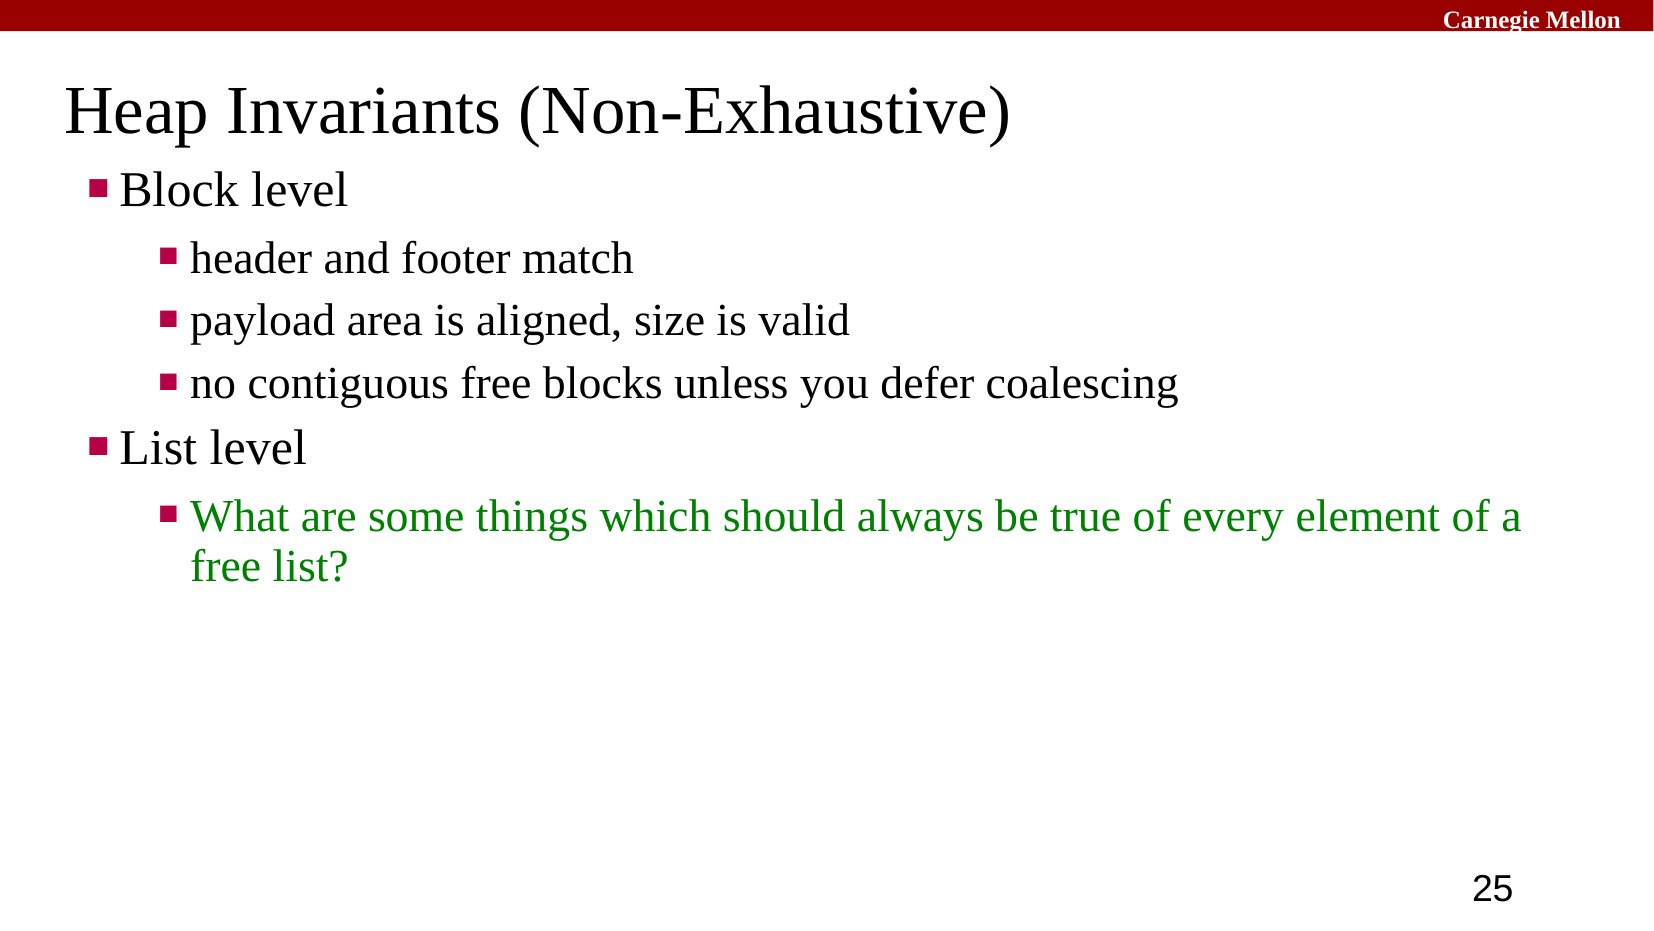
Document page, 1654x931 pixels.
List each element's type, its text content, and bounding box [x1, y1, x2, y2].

title Heap Invariants (Non-Exhaustive) [64, 58, 1576, 163]
list Block level header and footer match payload area is aligned, size is valid no contiguous free blocks unless you defer coalescing List level What are some things which should always be true of every element of a free list? [71, 162, 1576, 901]
